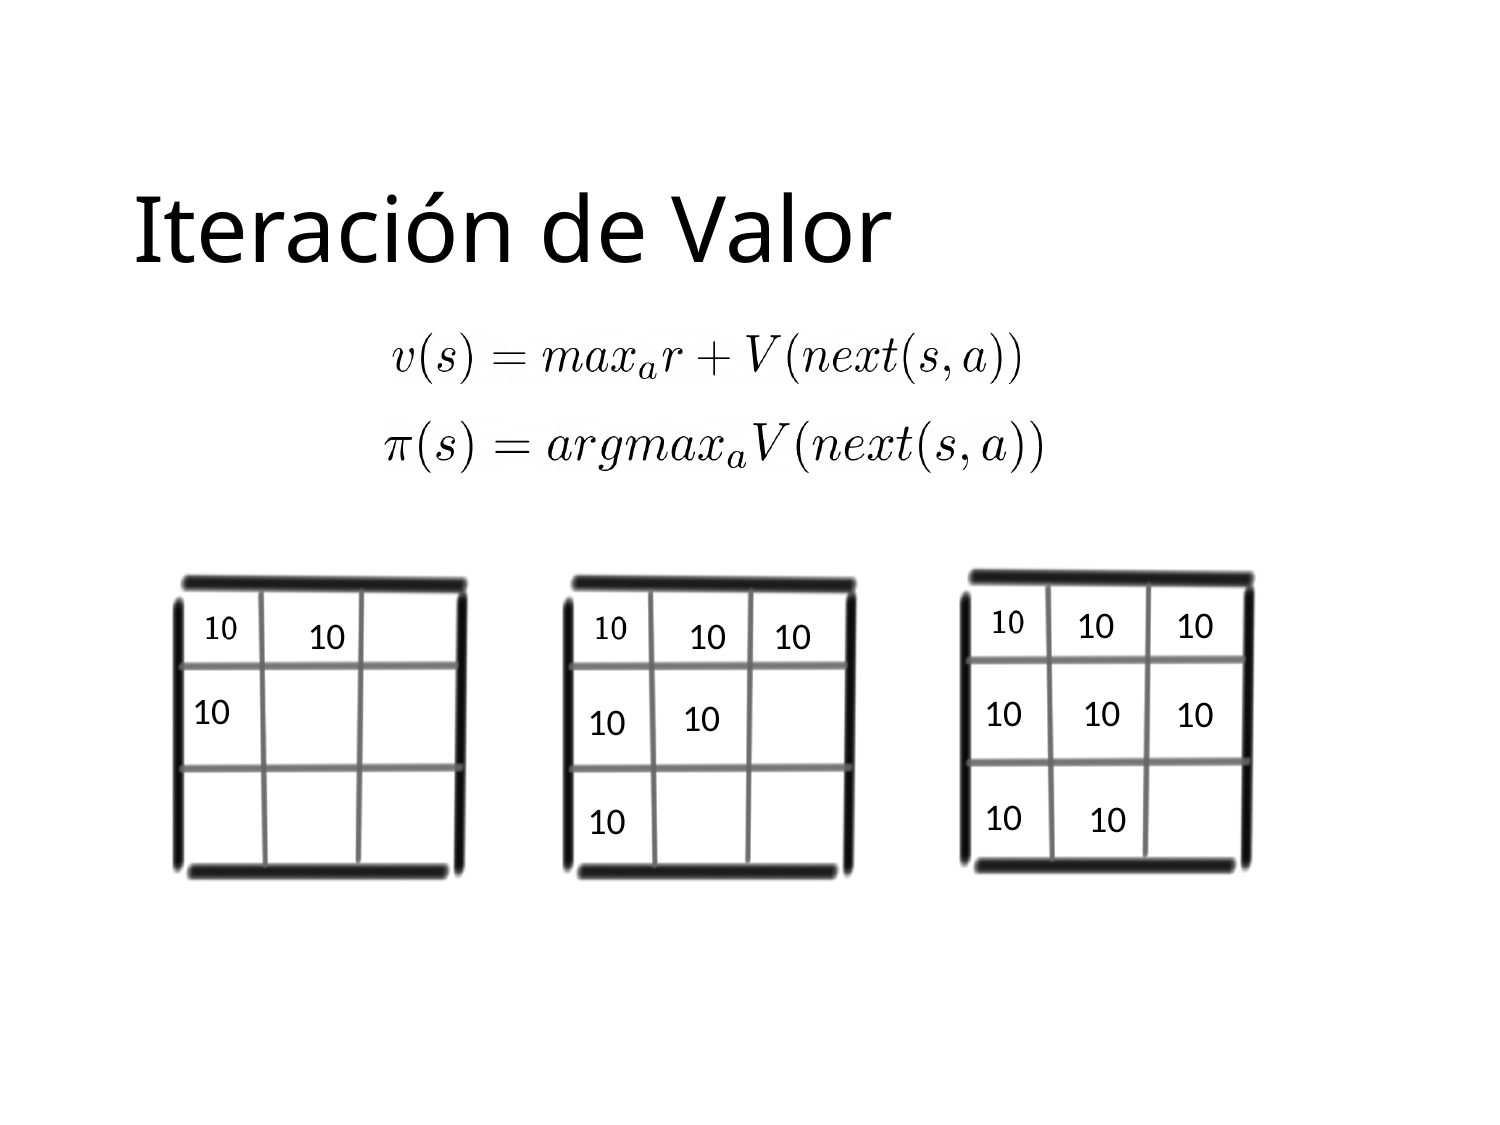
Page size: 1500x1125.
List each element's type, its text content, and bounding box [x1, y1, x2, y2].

text_box 10 [1160, 682, 1258, 743]
text_box 10 [1160, 593, 1258, 654]
text_box 10 [667, 686, 756, 747]
text_box 10 [572, 790, 668, 851]
text_box 10 [1067, 681, 1146, 742]
picture [146, 547, 489, 896]
text_box 10 [292, 604, 384, 665]
text_box 10 [177, 679, 266, 740]
text_box 10 [1061, 593, 1140, 654]
text_box 10 [572, 690, 668, 751]
picture [536, 547, 878, 896]
text_box 10 [673, 604, 758, 665]
title Iteración de Valor [118, 147, 1390, 319]
picture [384, 420, 1042, 473]
picture [392, 332, 1020, 385]
text_box 10 [758, 604, 839, 665]
picture [933, 541, 1276, 890]
text_box 10 [969, 681, 1052, 742]
text_box 10 [1073, 787, 1152, 848]
text_box 10 [969, 784, 1052, 846]
